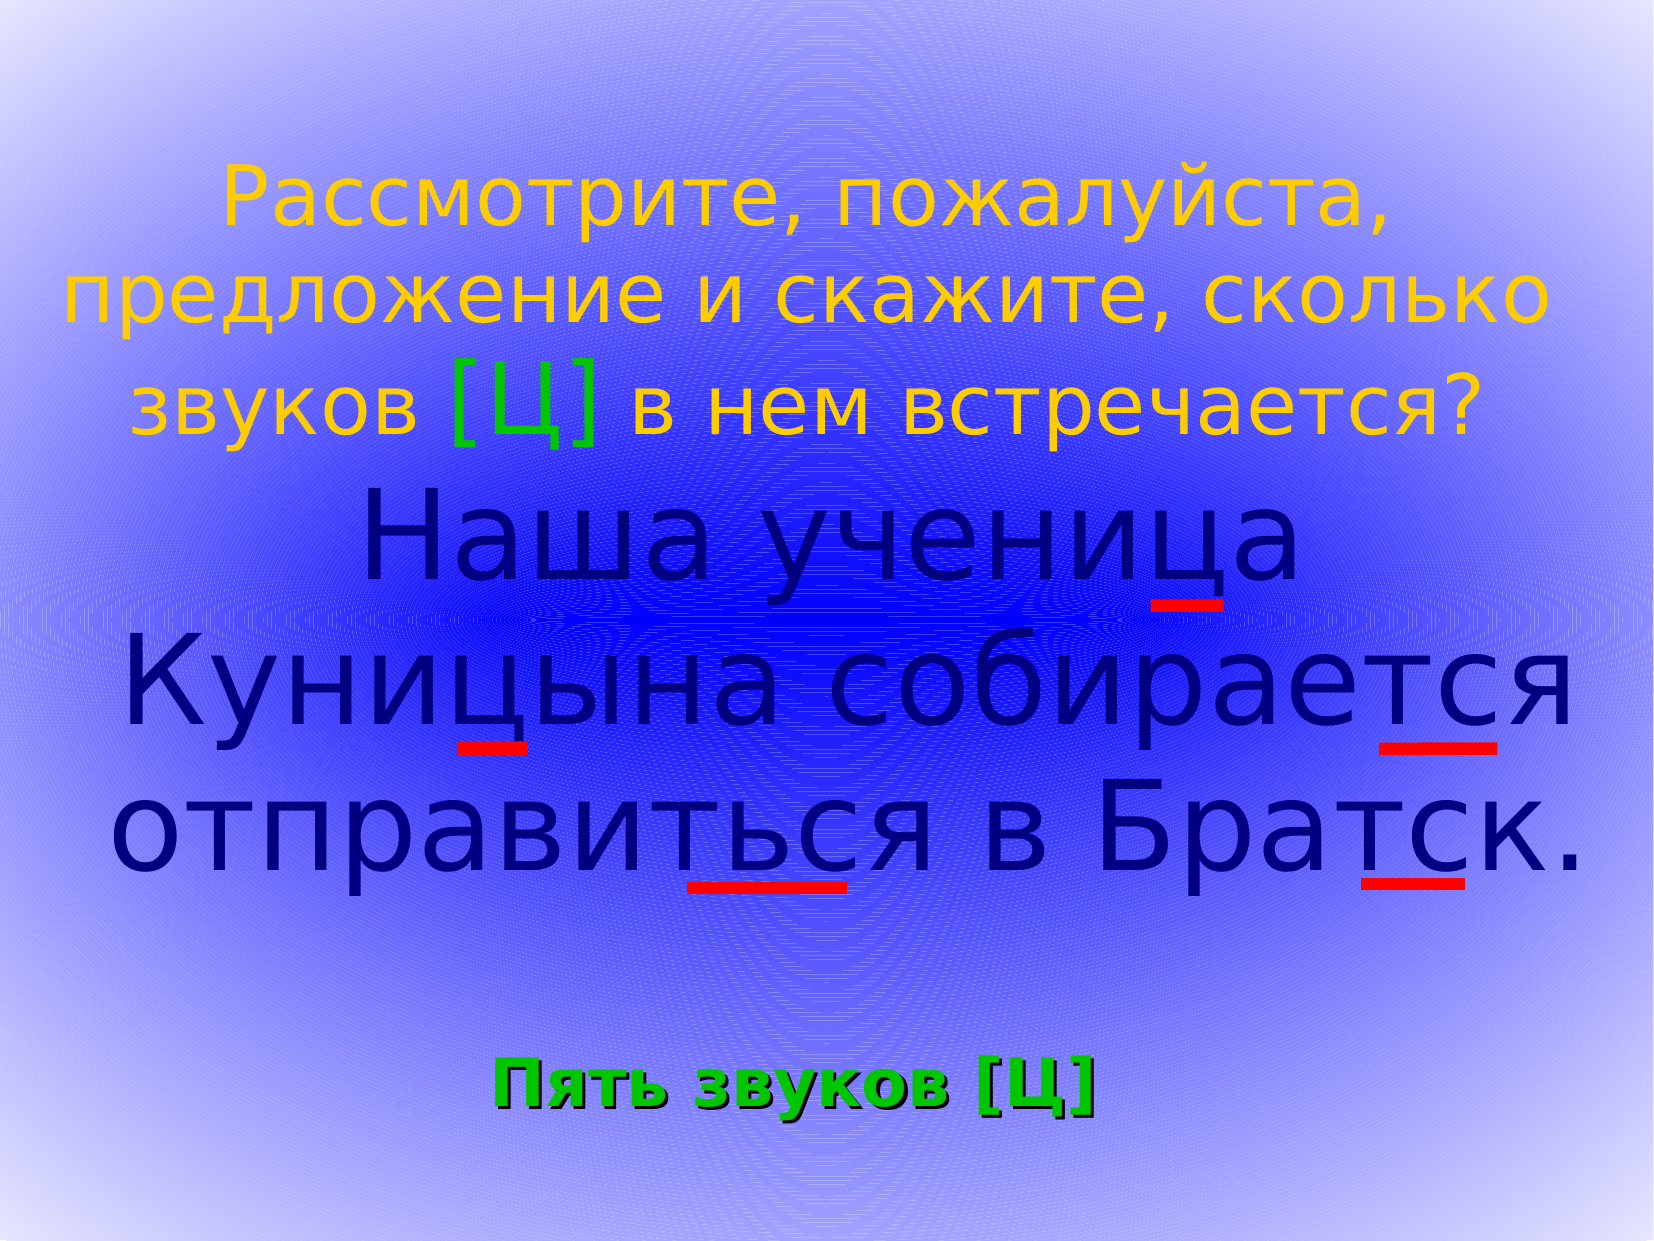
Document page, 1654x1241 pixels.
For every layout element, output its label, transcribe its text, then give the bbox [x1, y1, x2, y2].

text_box Пять звуков [Ц] [475, 1036, 1192, 1131]
title Рассмотрите, пожалуйста, предложение и скажите, сколько звуков [Ц] в нем встречается? [19, 0, 1595, 455]
subtitle Наша ученица Куницына собирается отправиться в Братск. [0, 455, 1628, 990]
